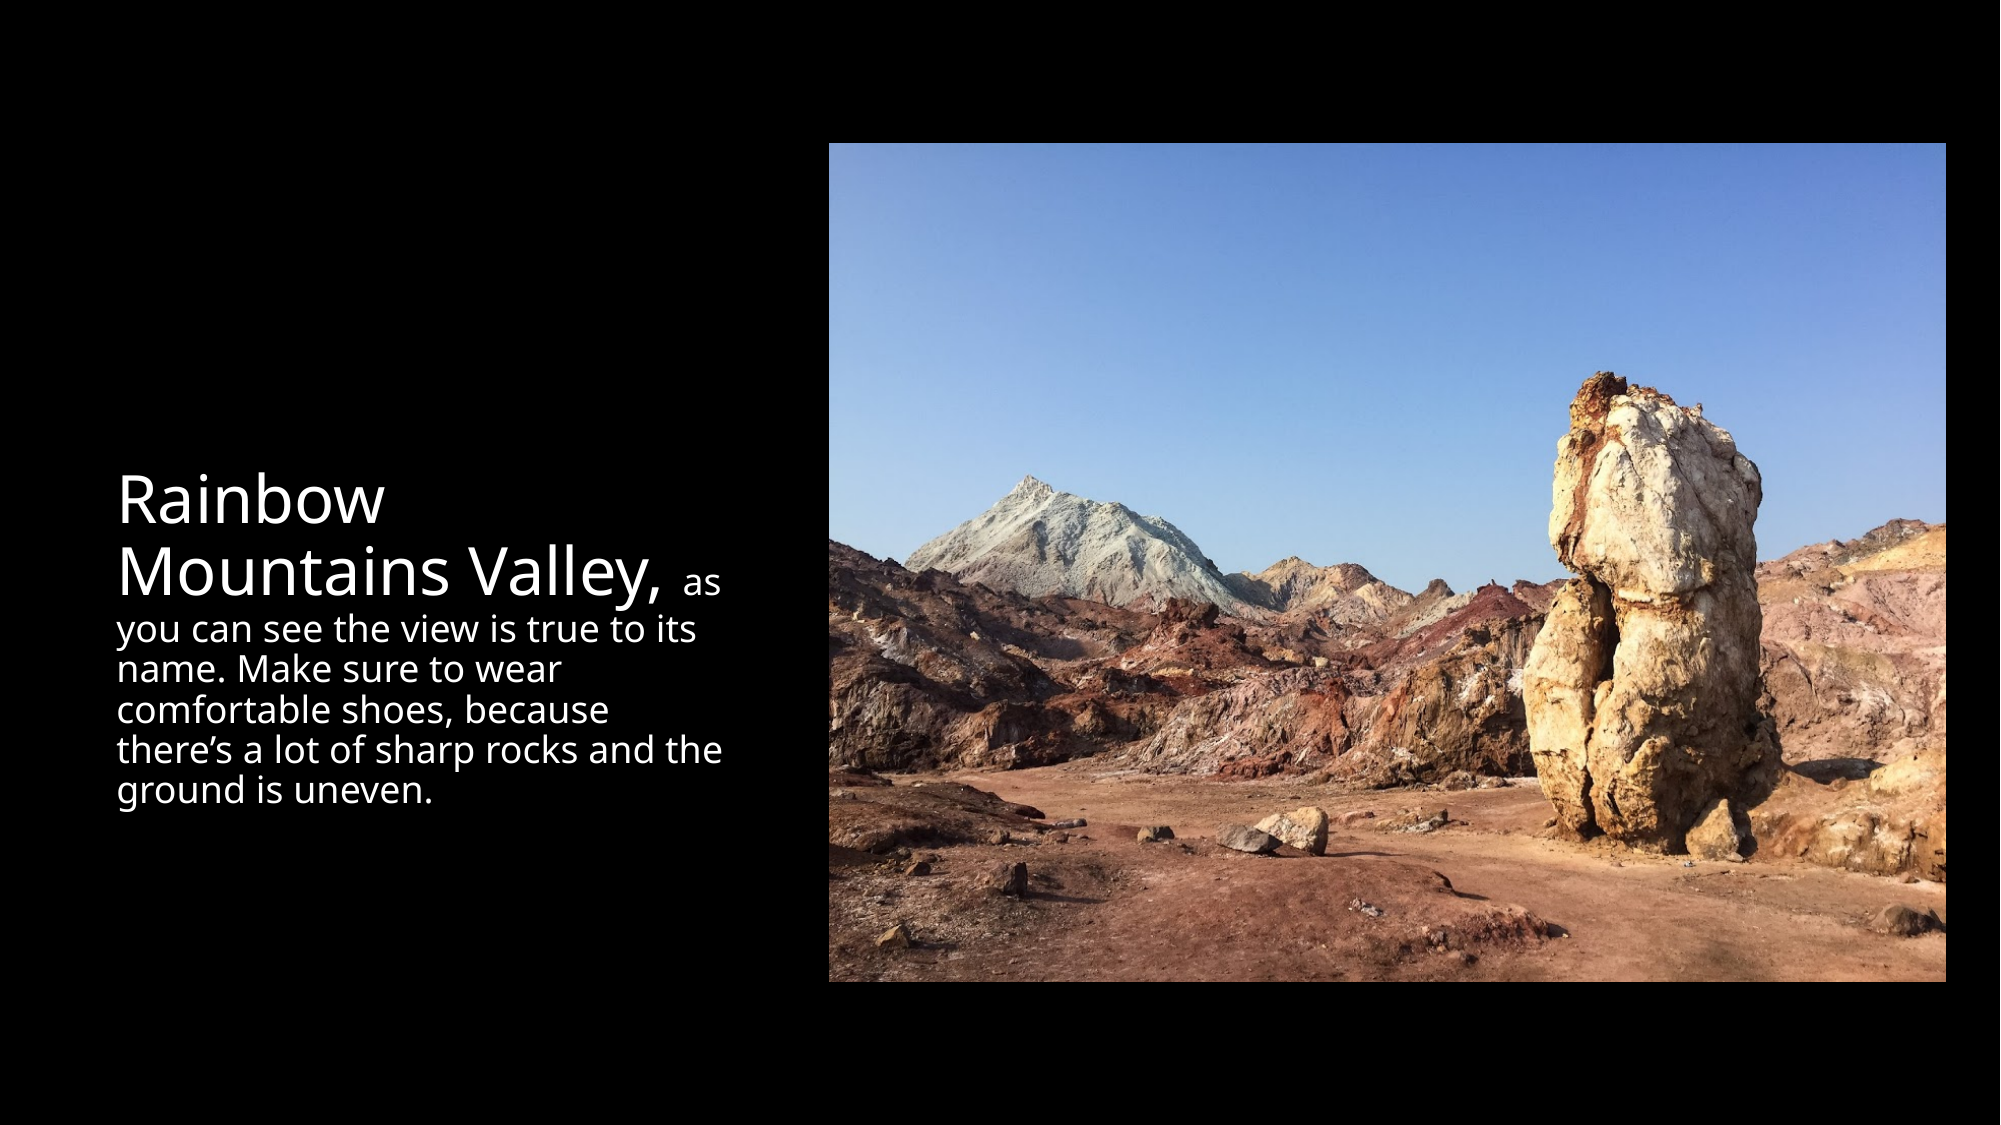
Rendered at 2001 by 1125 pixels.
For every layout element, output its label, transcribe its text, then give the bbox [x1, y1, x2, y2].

list Rainbow Mountains Valley, as you can see the view is true to its name. Make sure to wear comfortable shoes, because there’s a lot of sharp rocks and the ground is uneven. [101, 458, 747, 1084]
picture [829, 143, 1946, 982]
